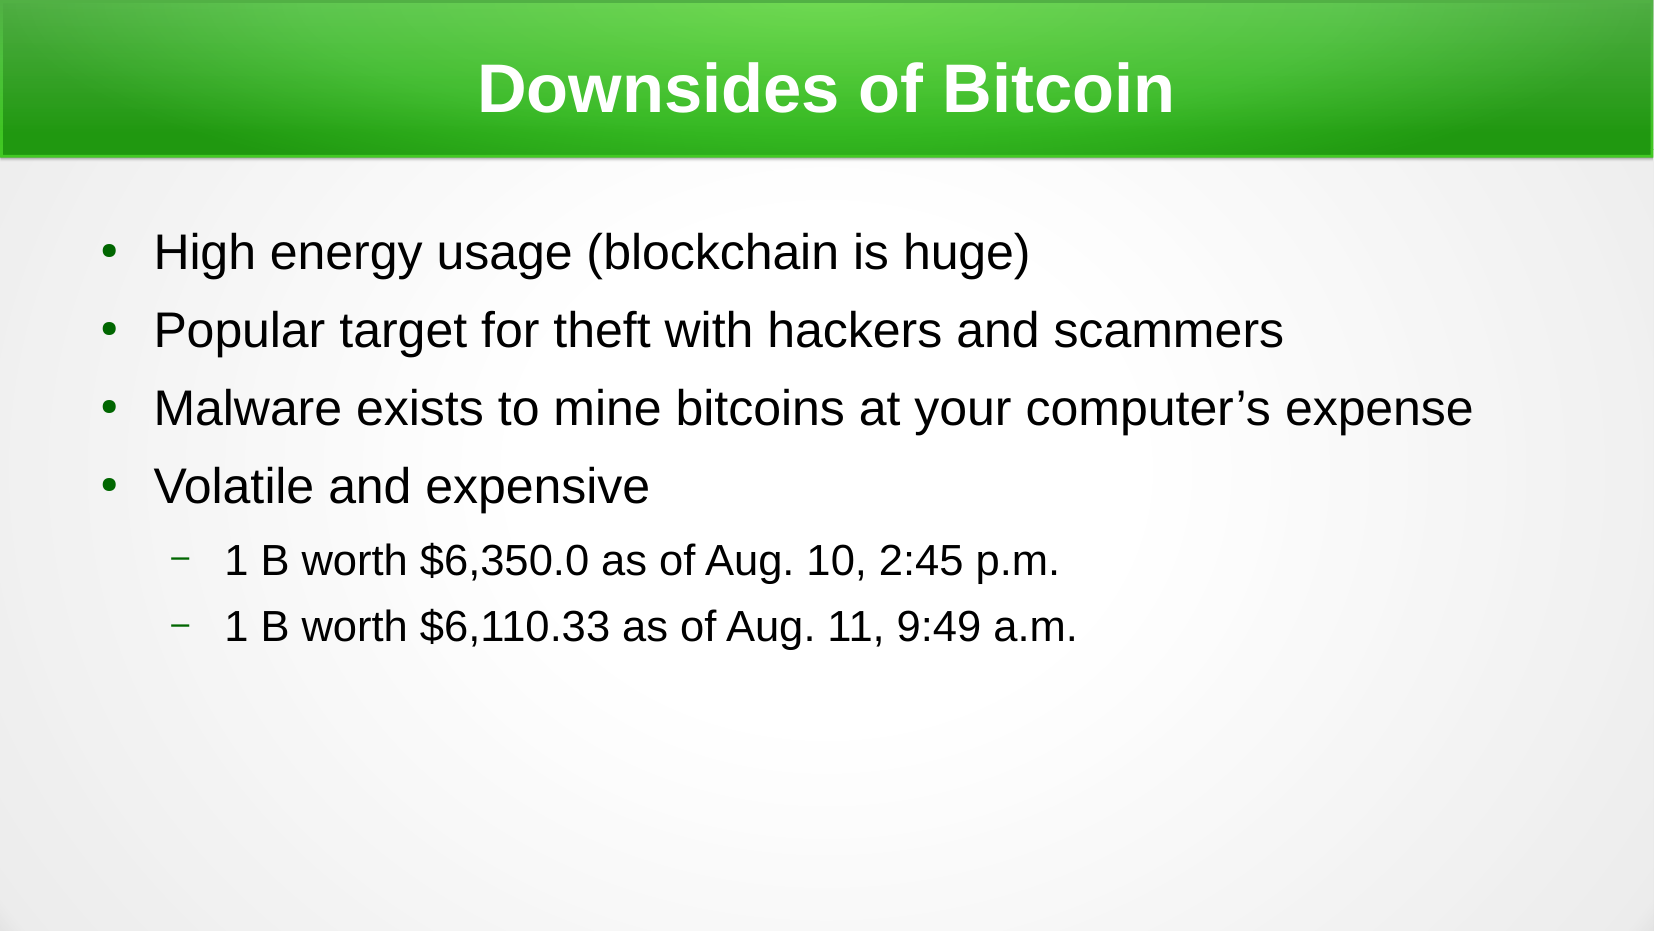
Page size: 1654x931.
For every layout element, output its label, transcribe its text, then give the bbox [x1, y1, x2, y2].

title Downsides of Bitcoin [82, 35, 1571, 142]
list High energy usage (blockchain is huge) Popular target for theft with hackers and scammers Malware exists to mine bitcoins at your computer’s expense Volatile and expensive 1 B worth $6,350.0 as of Aug. 10, 2:45 p.m. 1 B worth $6,110.33 as of Aug. 11, 9:49 a.m. [82, 224, 1571, 764]
